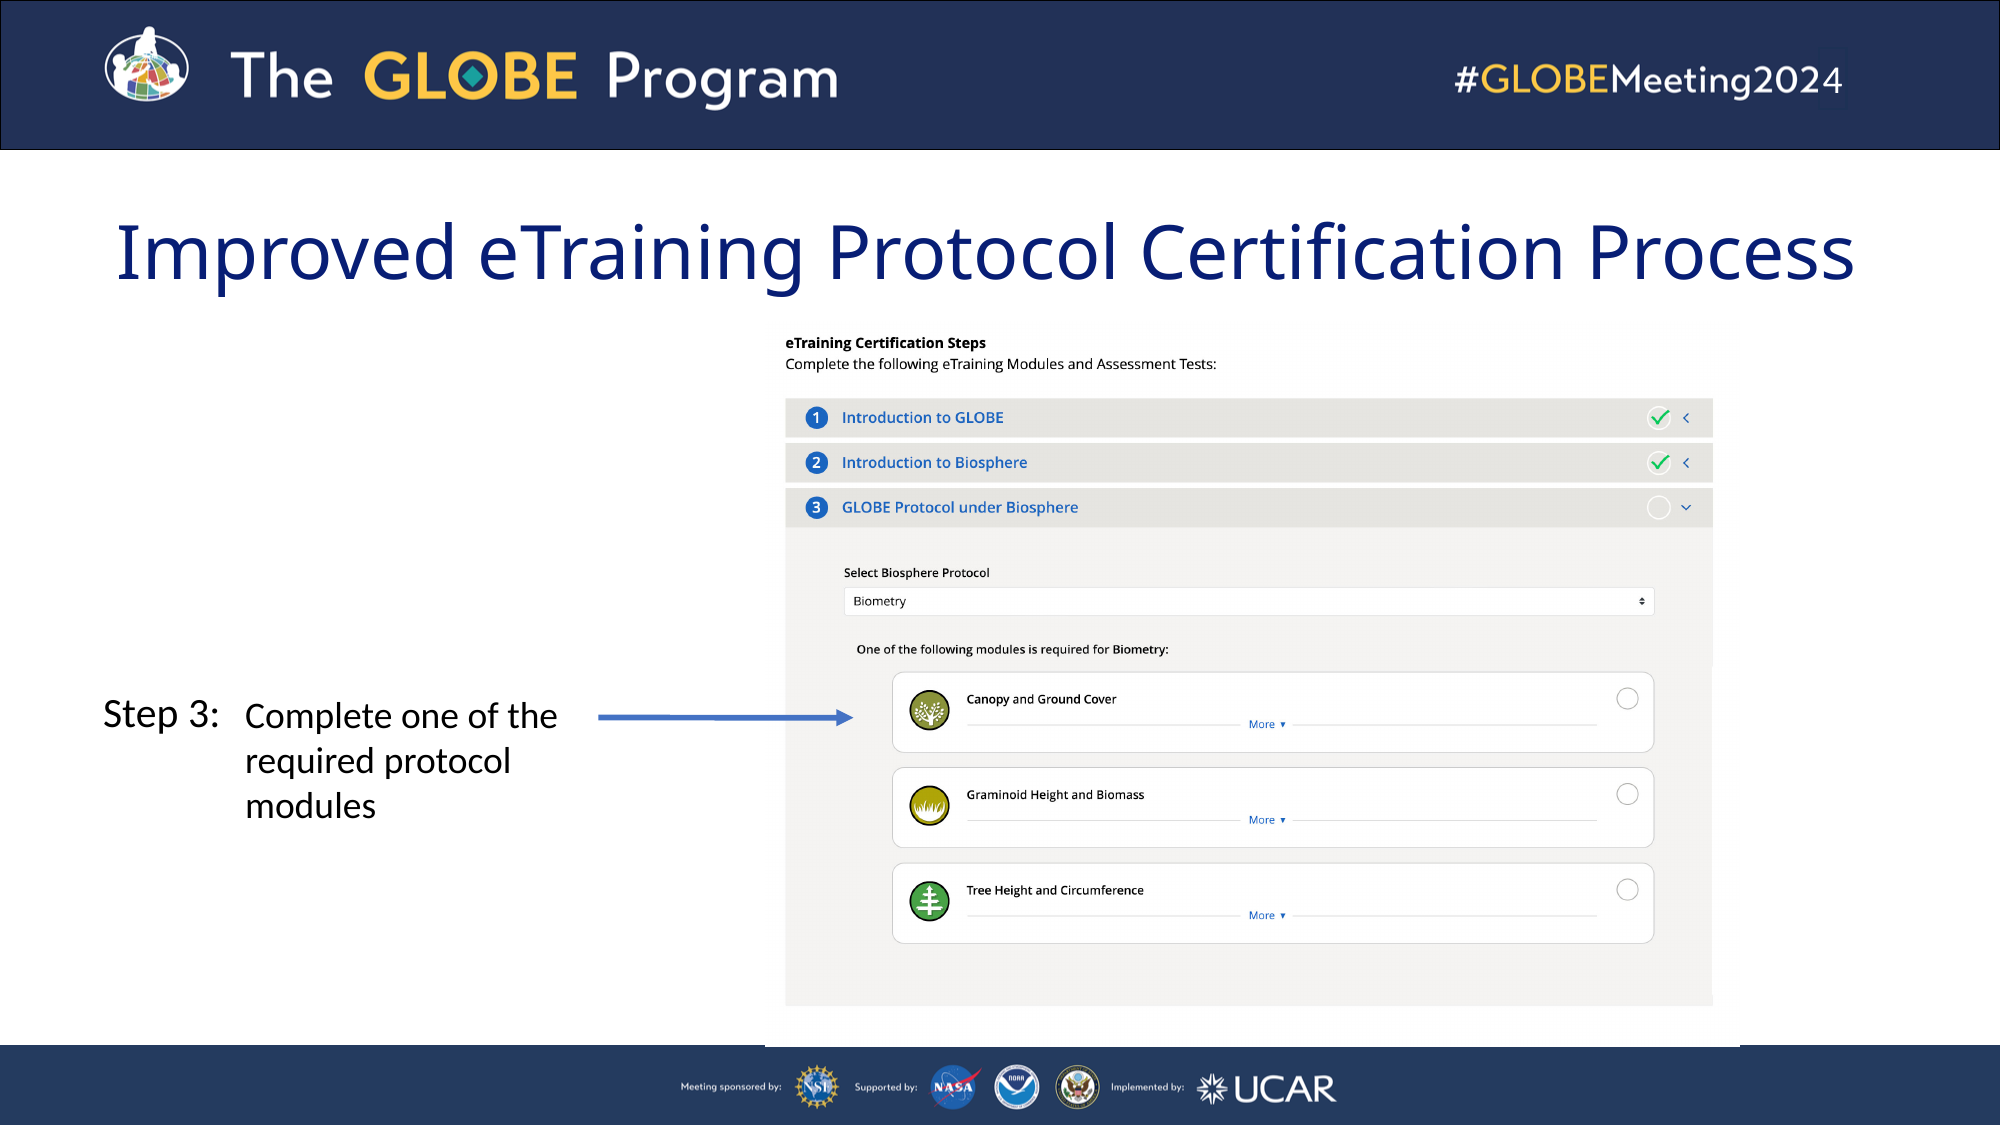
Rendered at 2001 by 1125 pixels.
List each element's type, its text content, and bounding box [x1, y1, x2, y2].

picture [0, 321, 2000, 1125]
text_box Step 3: [88, 678, 243, 744]
text_box Improved eTraining Protocol Certification Process [101, 216, 1927, 303]
text_box Complete one of the required protocol modules [230, 683, 644, 834]
picture [1, 1, 1999, 149]
